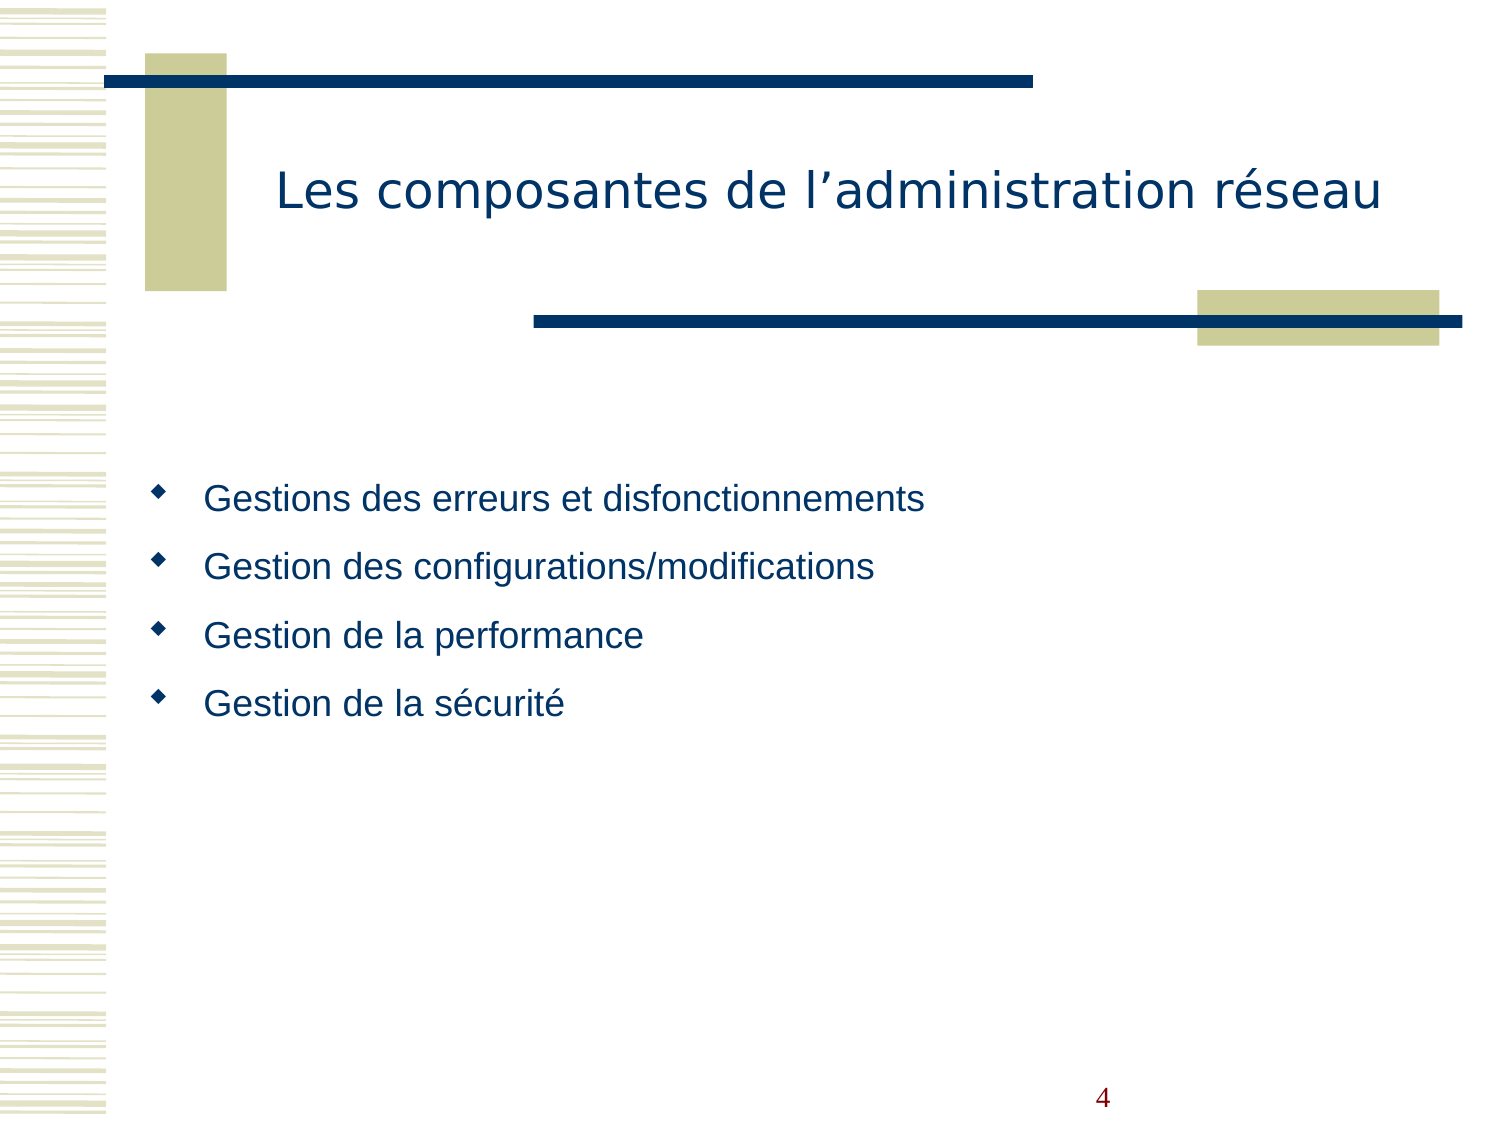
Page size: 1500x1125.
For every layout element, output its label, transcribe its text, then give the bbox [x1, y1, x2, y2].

list Gestions des erreurs et disfonctionnements Gestion des configurations/modifications Gestion de la performance Gestion de la sécurité [132, 363, 1440, 1001]
title Les composantes de l’administration réseau [225, 91, 1436, 296]
